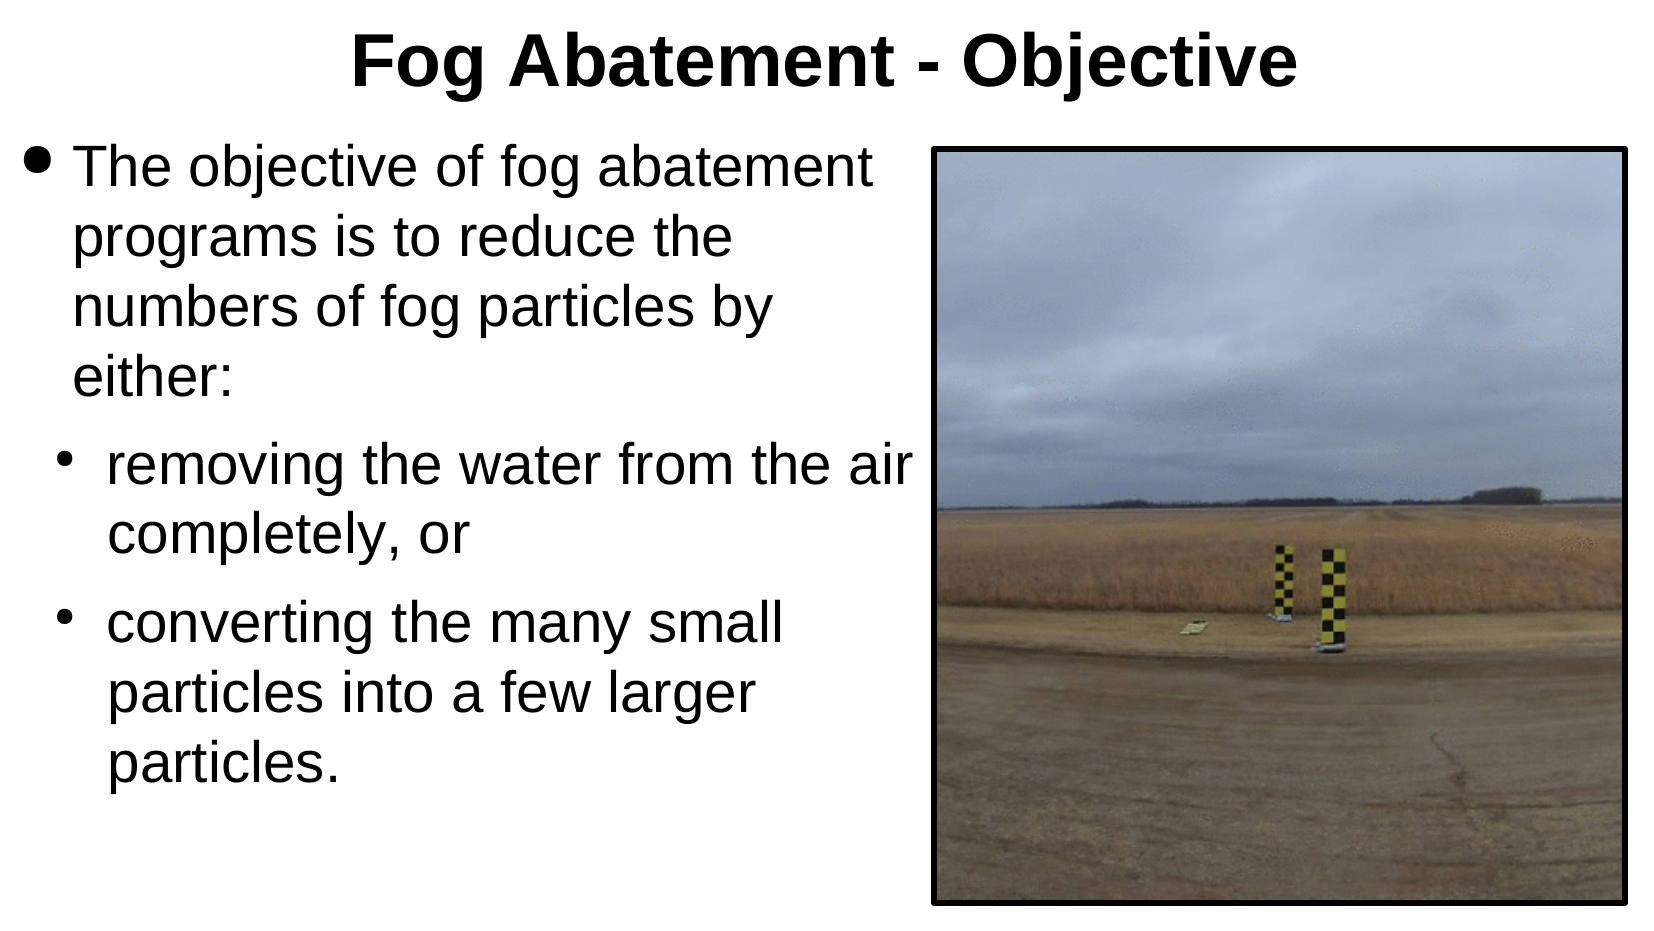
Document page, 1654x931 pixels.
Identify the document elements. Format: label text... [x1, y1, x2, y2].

picture [936, 152, 1622, 901]
text_box The objective of fog abatement programs is to reduce the numbers of fog particles by either: removing the water from the air completely, or converting the many small particles into a few larger particles. [4, 120, 938, 802]
title Fog Abatement - Objective [0, 5, 1654, 107]
